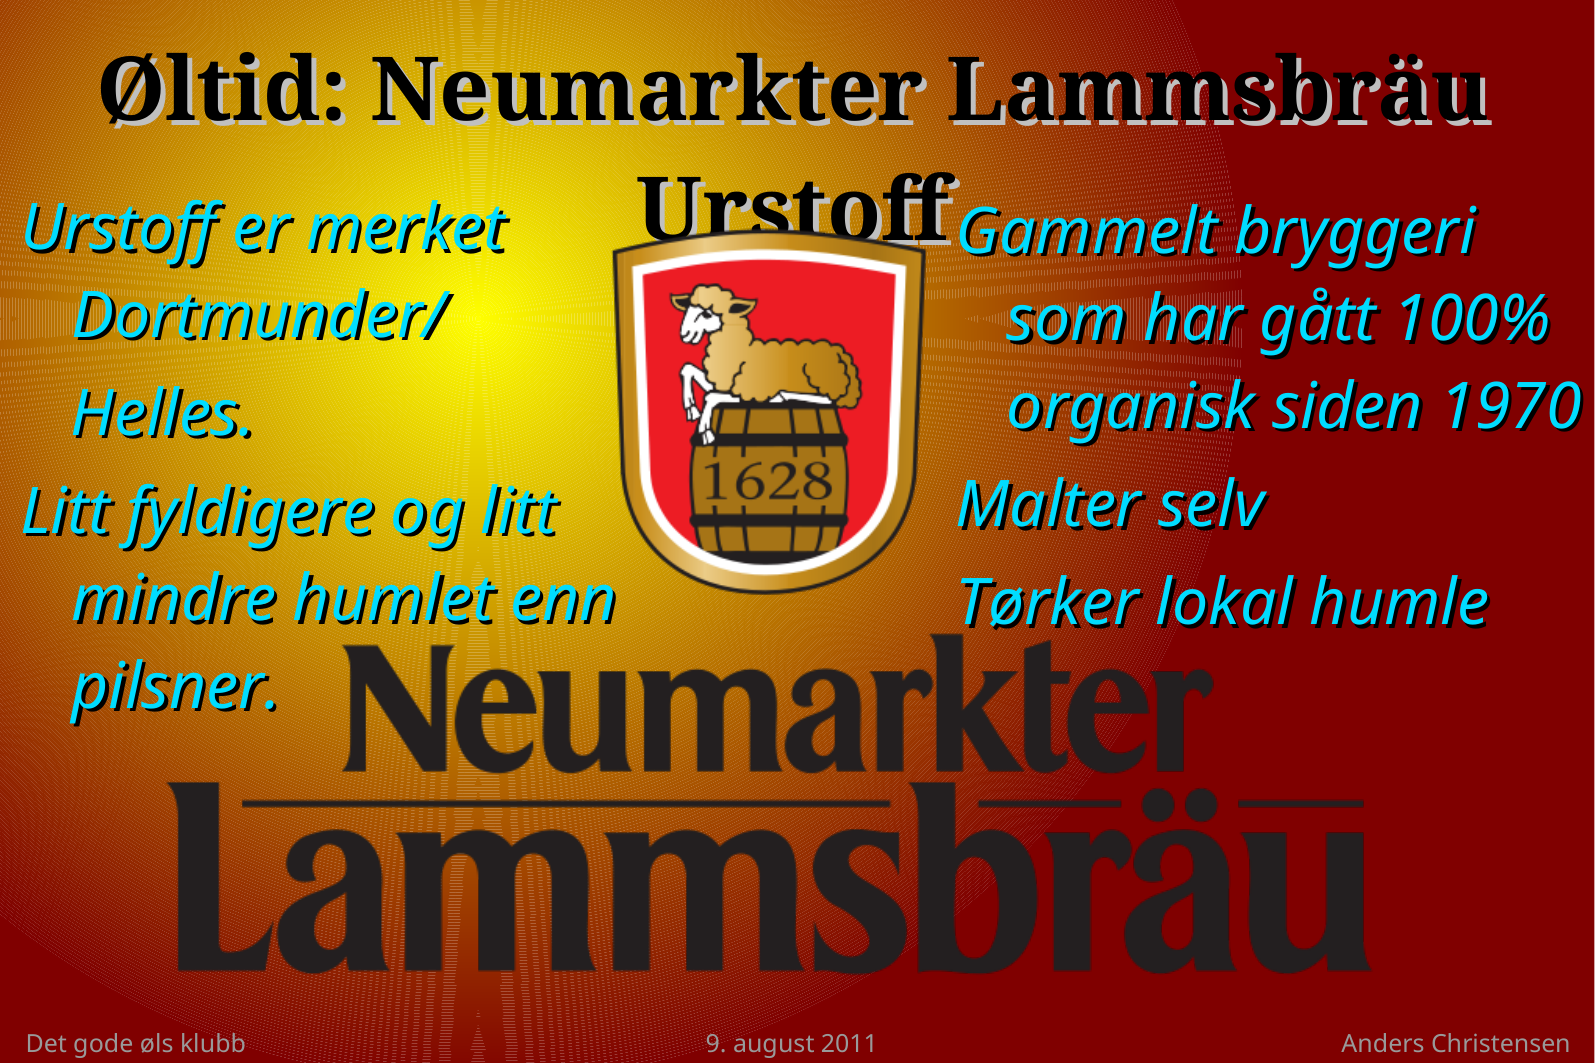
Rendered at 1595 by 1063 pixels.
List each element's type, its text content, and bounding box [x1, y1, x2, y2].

list Gammelt bryggeri som har gått 100% organisk siden 1970 Malter selv Tørker lokal humle [867, 184, 1595, 965]
title Øltid: Neumarkter Lammsbräu Urstoff [0, 26, 1595, 207]
list Urstoff er merket Dortmunder/ Helles. Litt fyldigere og litt mindre humlet enn pilsner. [0, 180, 659, 962]
picture [144, 207, 1395, 997]
